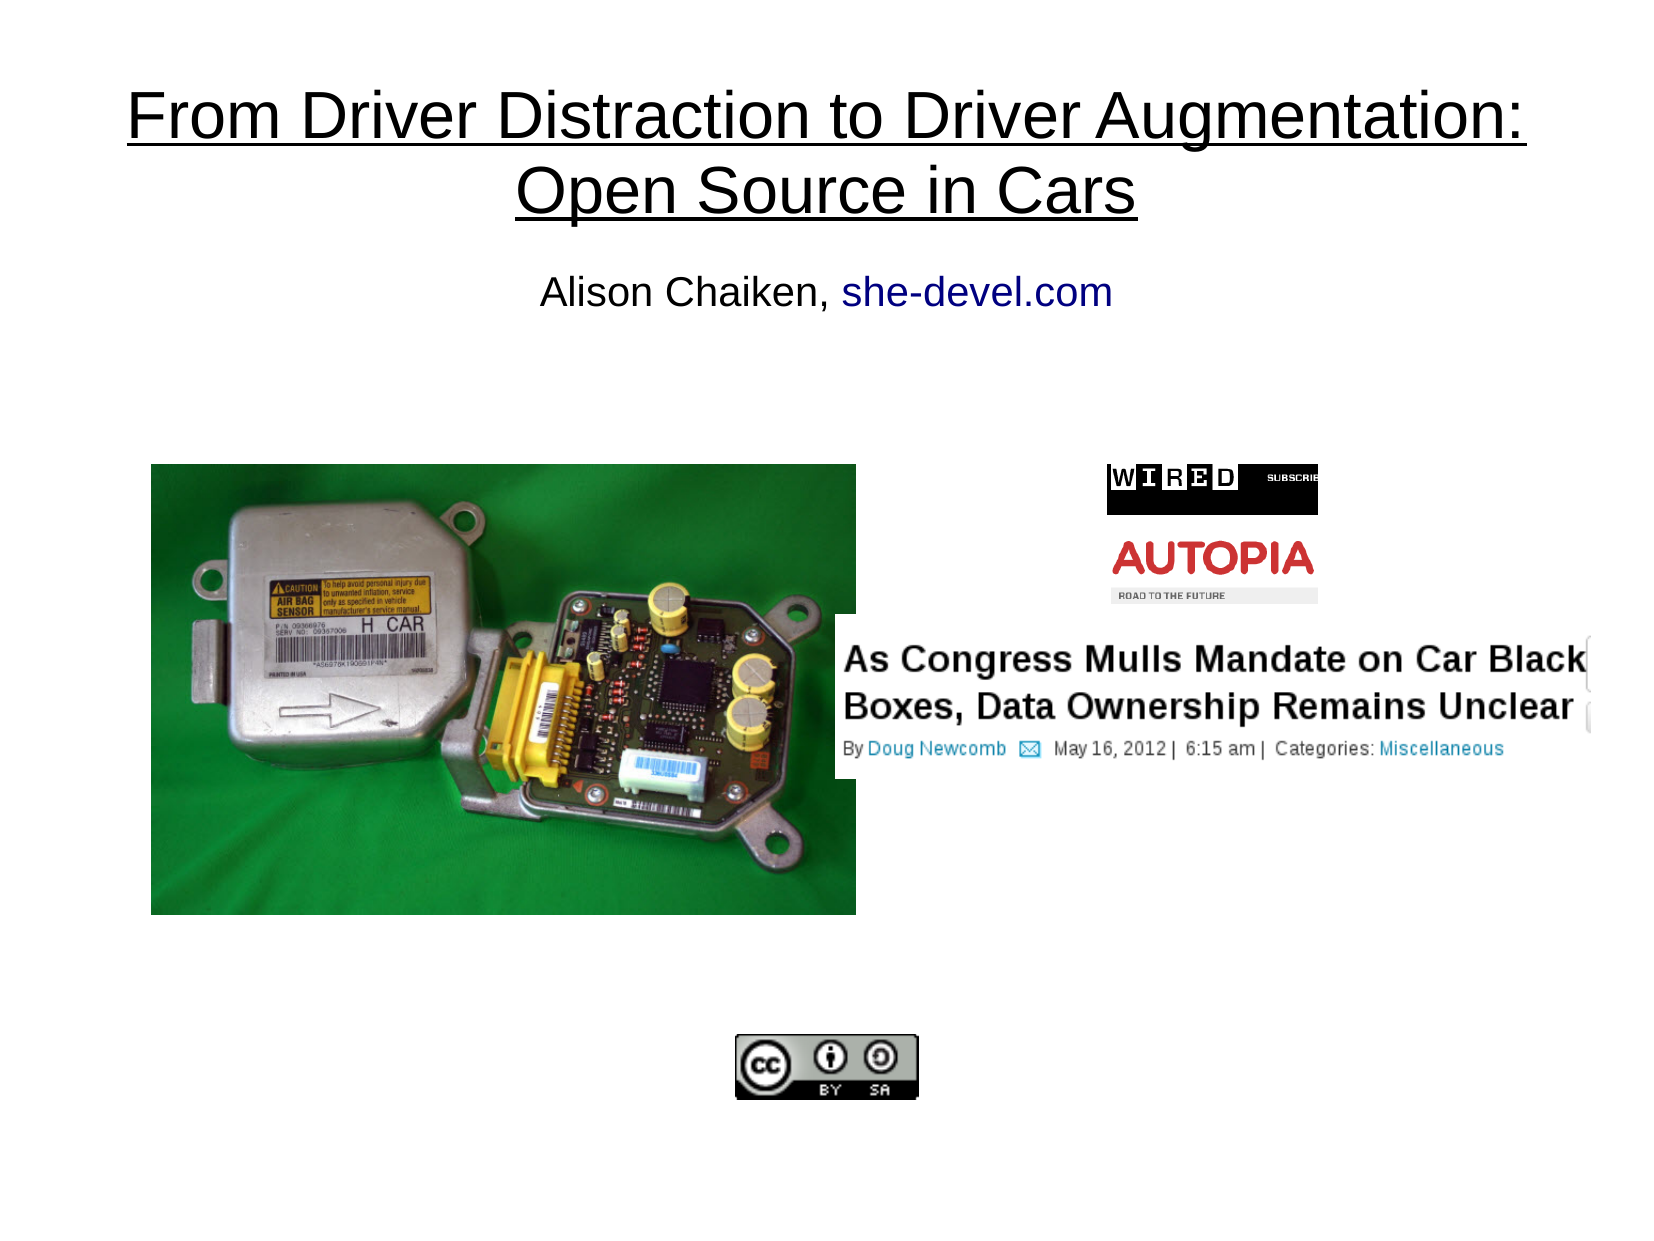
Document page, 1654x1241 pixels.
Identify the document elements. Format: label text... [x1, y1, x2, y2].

picture [735, 1034, 919, 1100]
title From Driver Distraction to Driver Augmentation: Open Source in Cars [82, 49, 1571, 257]
text_box Alison Chaiken, she-devel.com [520, 256, 1133, 327]
picture [151, 464, 1591, 916]
